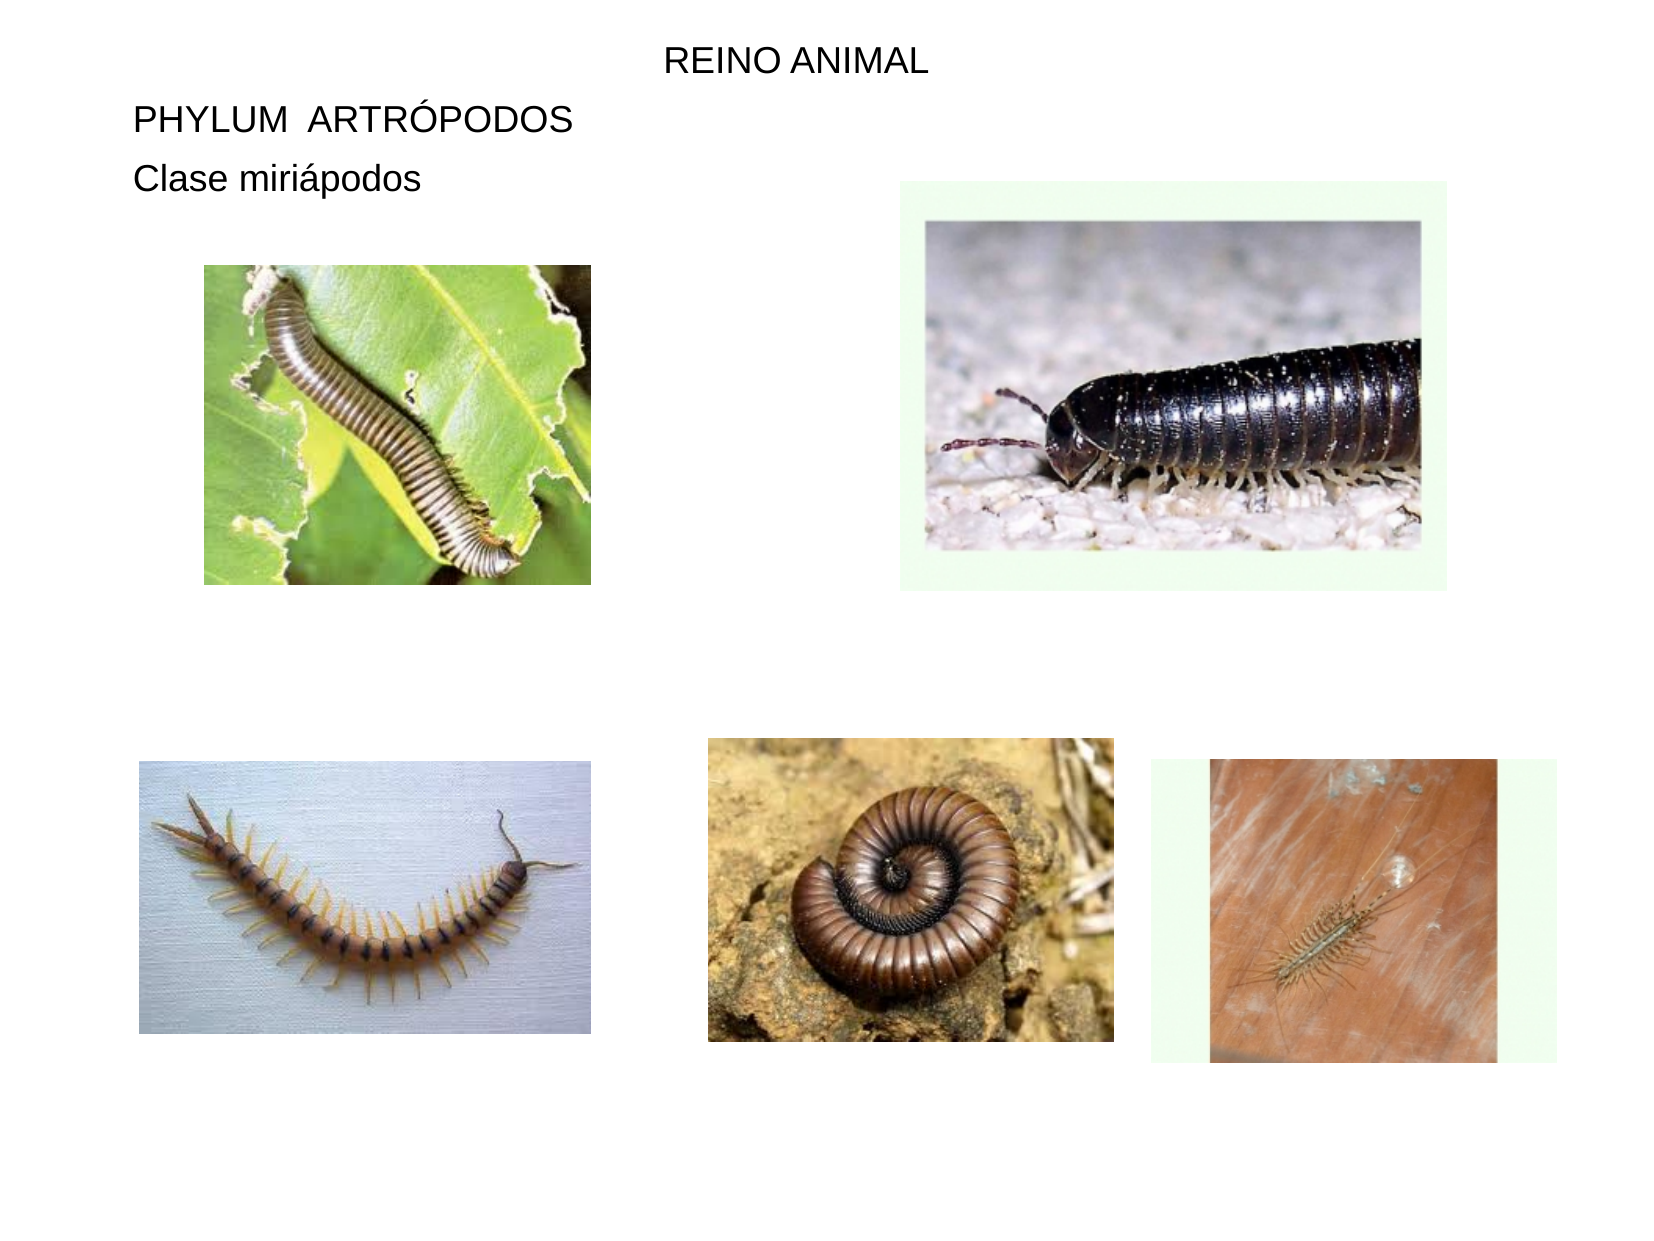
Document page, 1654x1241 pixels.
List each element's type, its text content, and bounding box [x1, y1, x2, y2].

text_box PHYLUM ARTRÓPODOS [118, 90, 590, 148]
picture [204, 265, 591, 585]
picture [139, 761, 591, 1034]
picture [900, 181, 1447, 591]
text_box Clase miriápodos [118, 149, 437, 207]
text_box REINO ANIMAL [648, 31, 945, 89]
picture [708, 738, 1114, 1042]
picture [1151, 759, 1557, 1063]
